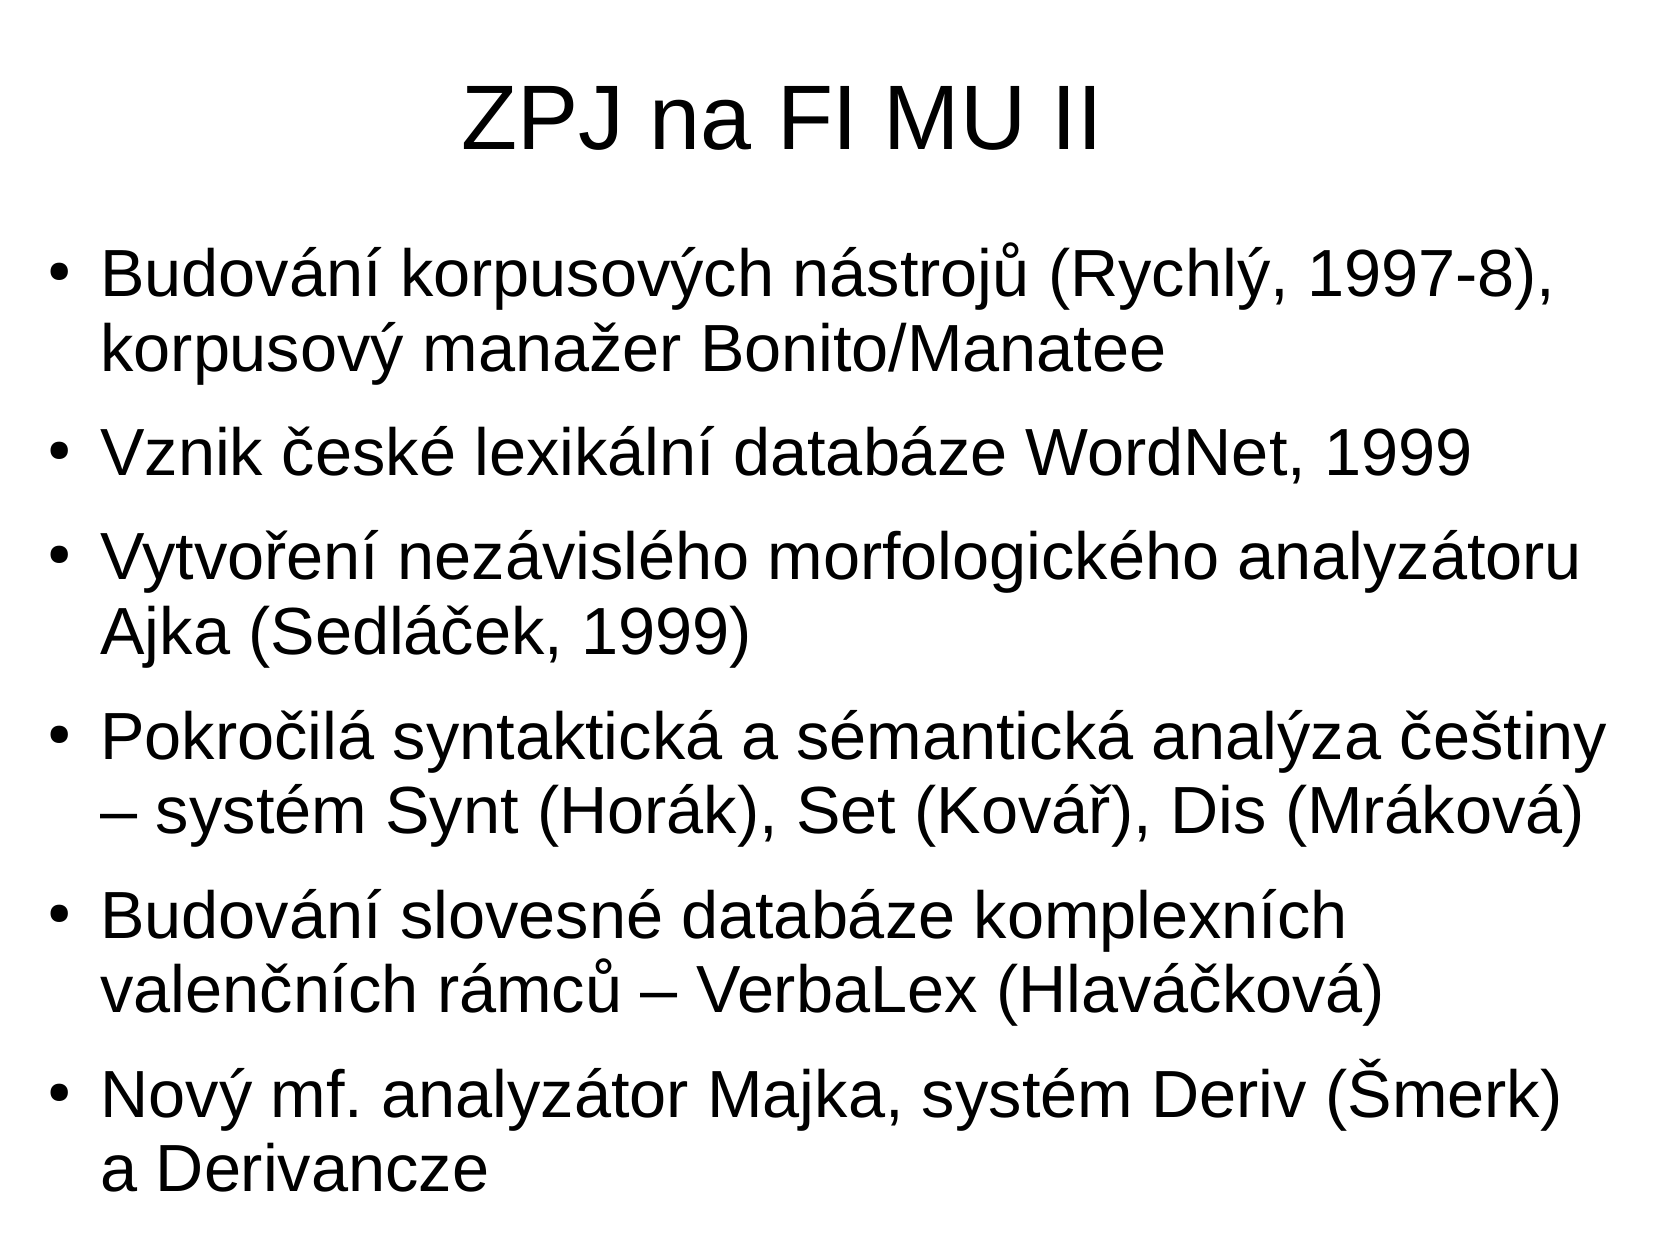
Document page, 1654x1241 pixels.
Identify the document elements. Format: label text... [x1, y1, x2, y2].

list Budování korpusových nástrojů (Rychlý, 1997-8), korpusový manažer Bonito/Manatee Vznik české lexikální databáze WordNet, 1999 Vytvoření nezávislého morfologického analyzátoru Ajka (Sedláček, 1999) Pokročilá syntaktická a sémantická analýza češtiny – systém Synt (Horák), Set (Kovář), Dis (Mráková) Budování slovesné databáze komplexních valenčních rámců – VerbaLex (Hlaváčková) Nový mf. analyzátor Majka, systém Deriv (Šmerk) a Derivancze [29, 236, 1625, 1241]
title ZPJ na FI MU II [0, 29, 1565, 207]
